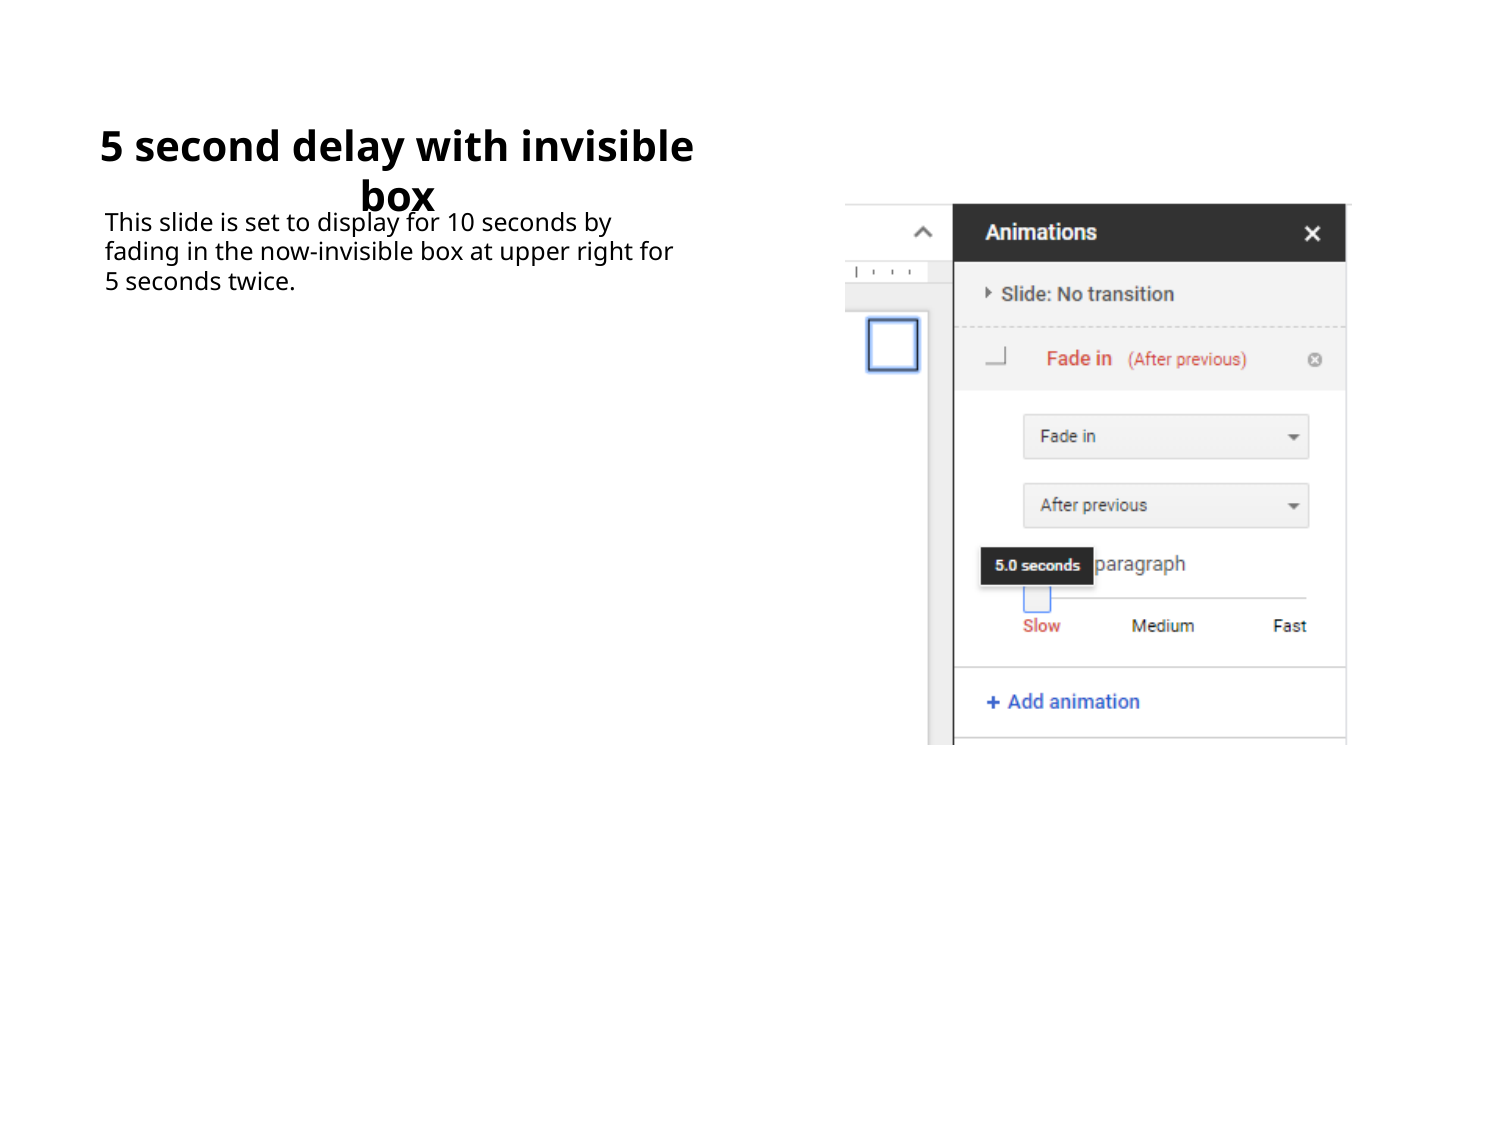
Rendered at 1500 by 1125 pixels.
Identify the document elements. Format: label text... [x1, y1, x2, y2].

text_box This slide is set to display for 10 seconds by fading in the now-invisible box at upper right for 5 seconds twice. [89, 190, 691, 301]
picture [845, 190, 1352, 745]
subtitle 5 second delay with invisible box [44, 104, 751, 278]
